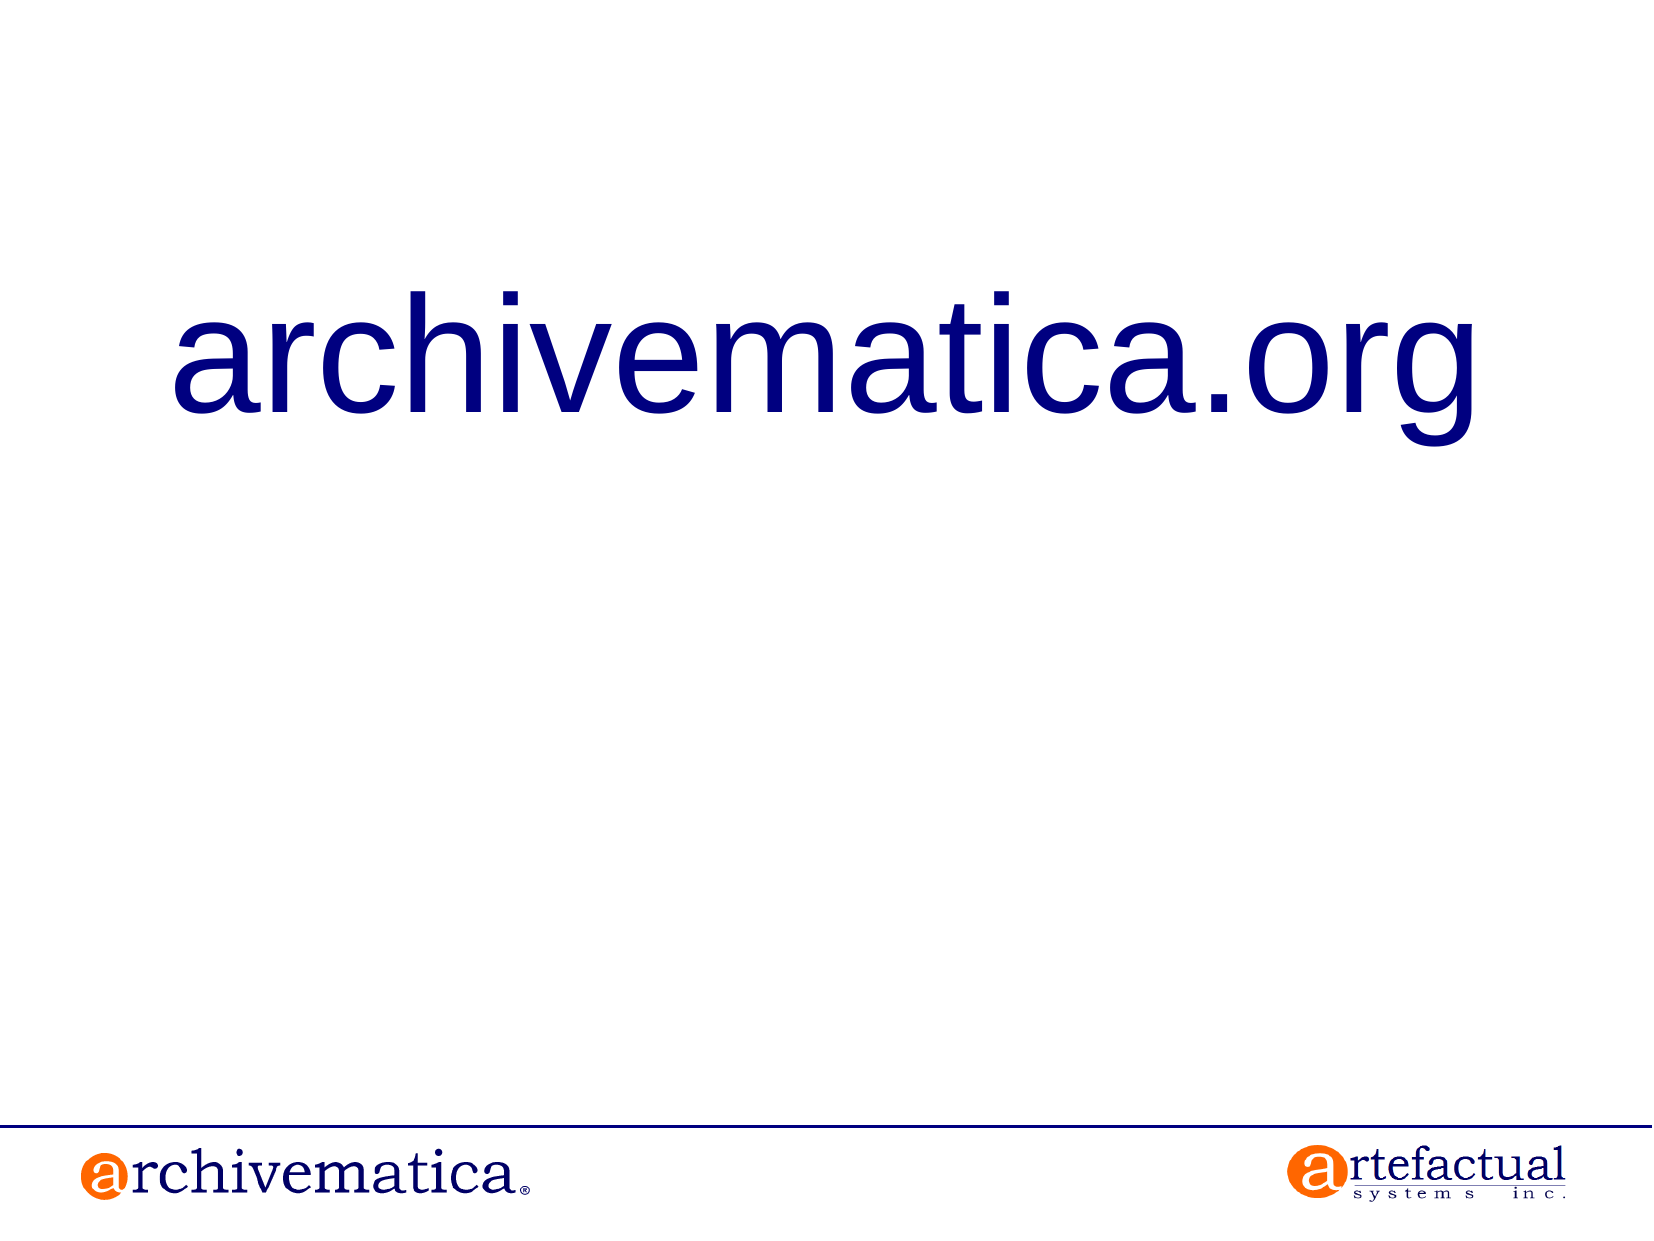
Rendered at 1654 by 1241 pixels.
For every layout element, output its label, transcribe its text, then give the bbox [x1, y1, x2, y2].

picture [81, 1133, 531, 1216]
picture [1280, 1137, 1577, 1209]
subtitle archivematica.org [82, 0, 1571, 715]
